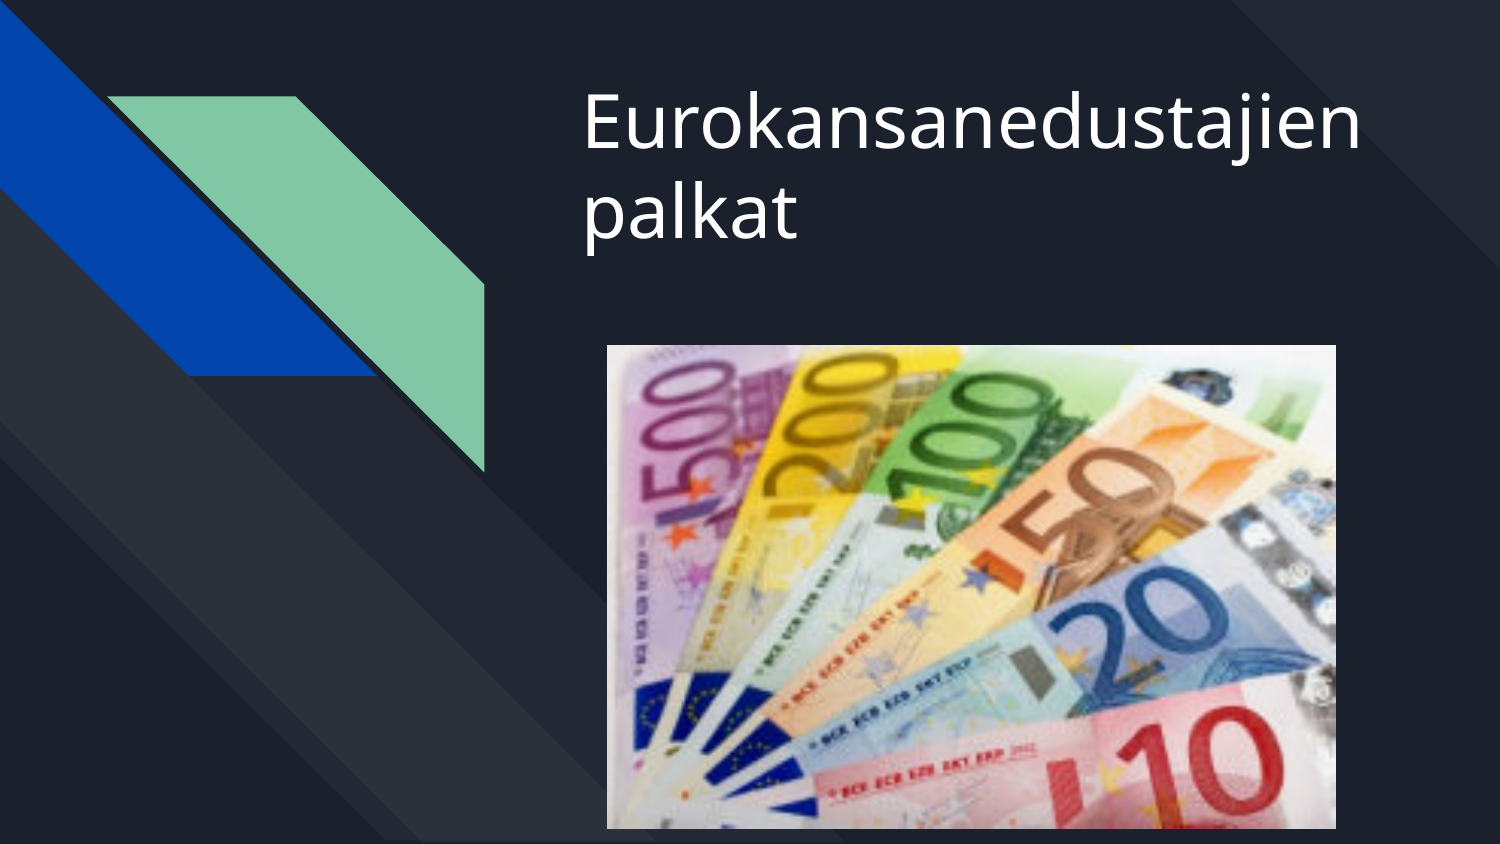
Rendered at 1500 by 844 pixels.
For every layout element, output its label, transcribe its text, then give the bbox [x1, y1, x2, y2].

title Eurokansanedustajien palkat [566, 58, 1443, 318]
picture [607, 345, 1336, 829]
